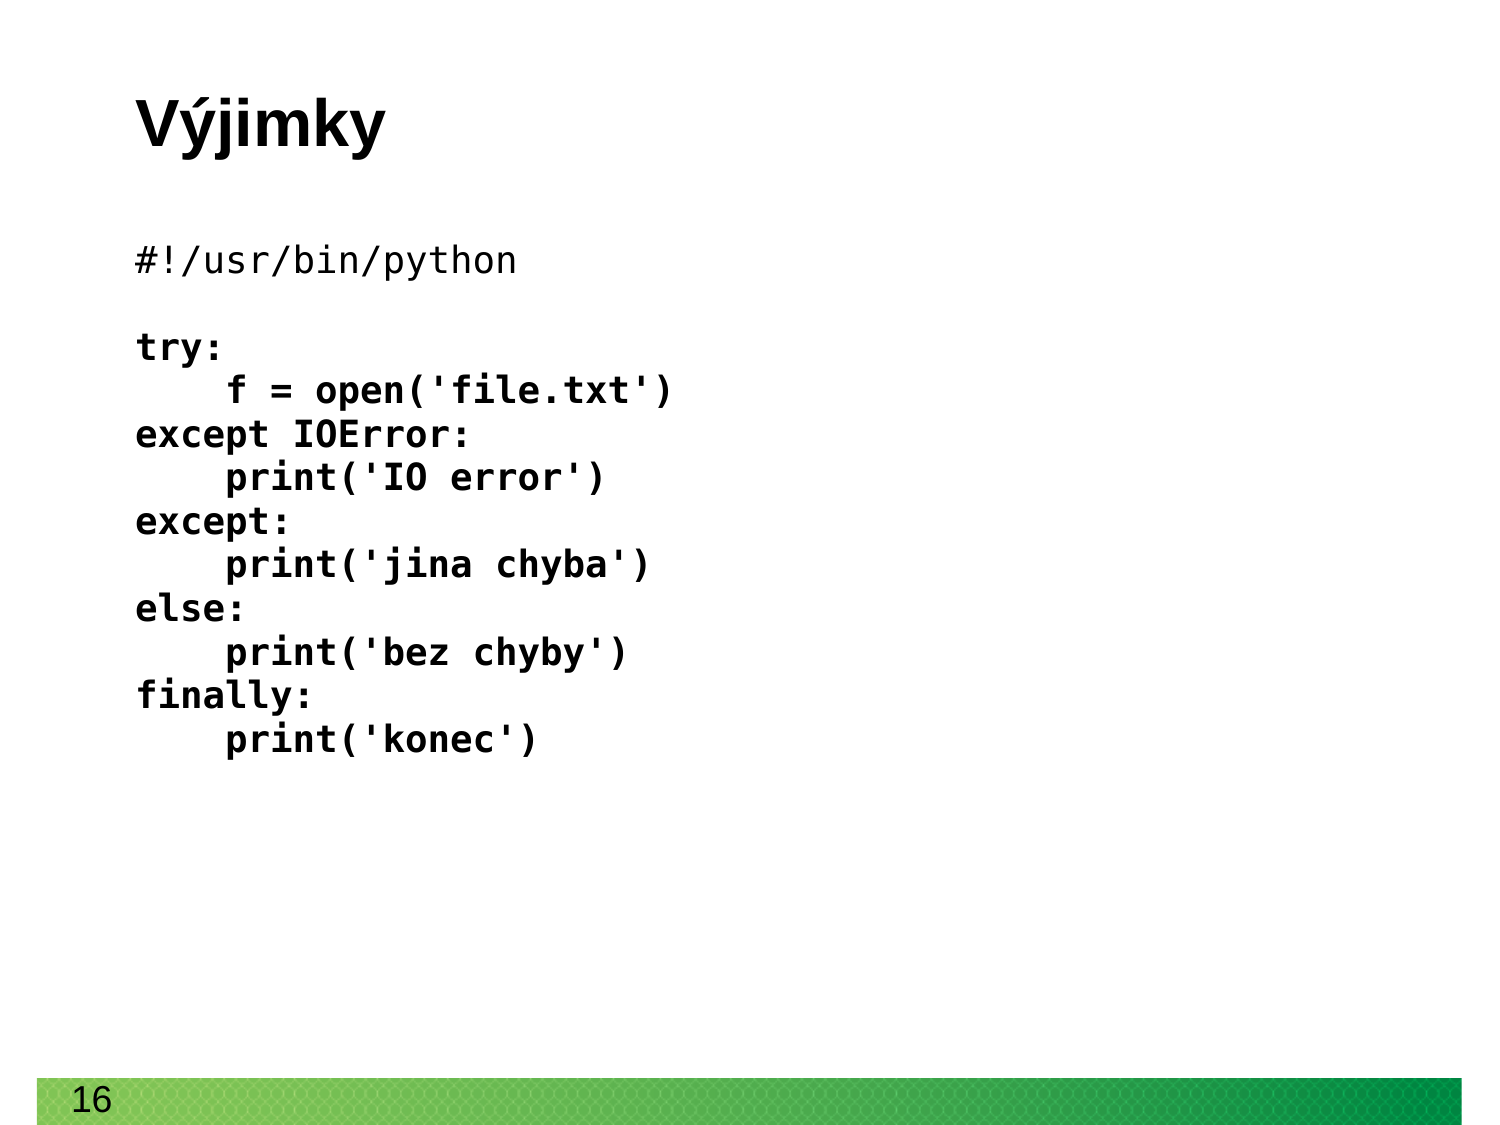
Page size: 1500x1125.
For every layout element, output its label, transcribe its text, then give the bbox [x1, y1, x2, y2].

title Výjimky [135, 41, 1372, 204]
list #!/usr/bin/python try: f = open('file.txt') except IOError: print('IO error') except: print('jina chyba') else: print('bez chyby') finally: print('konec') [135, 238, 1372, 982]
picture [36, 1078, 1462, 1125]
